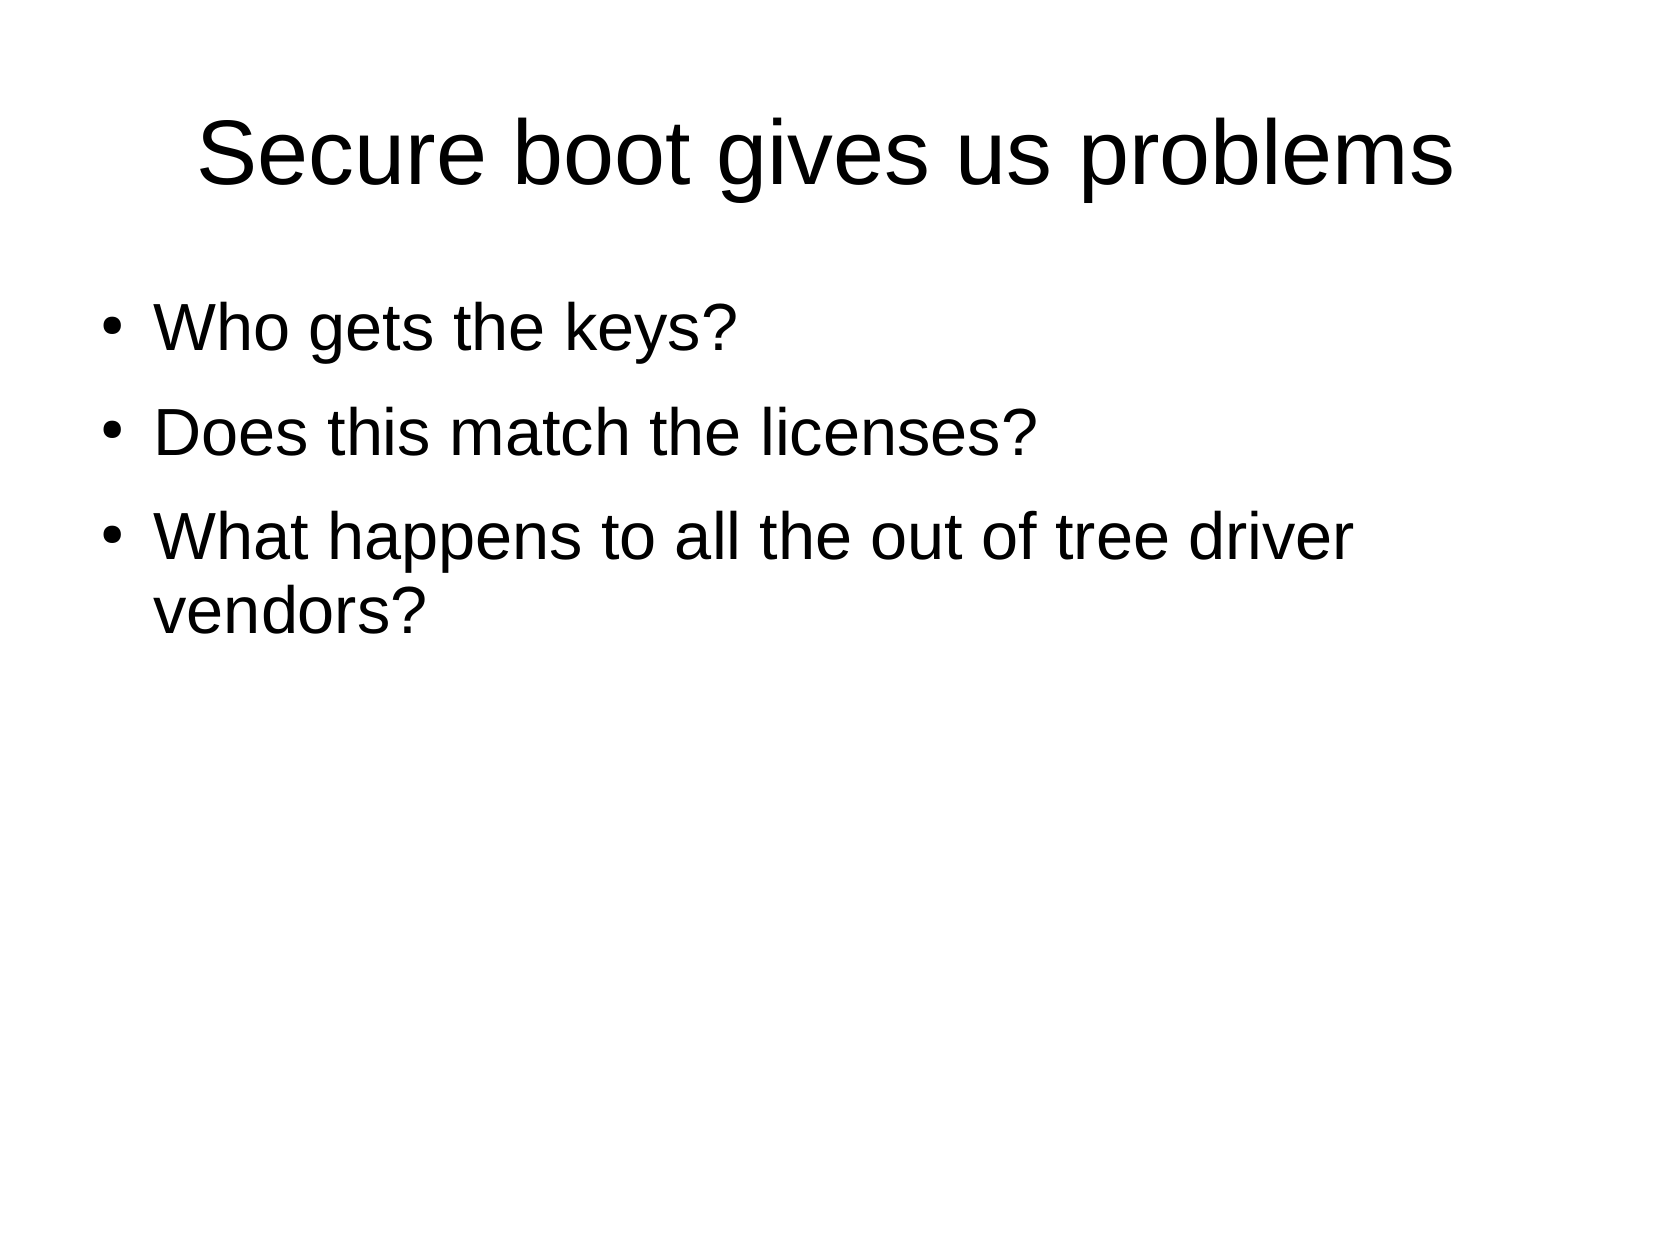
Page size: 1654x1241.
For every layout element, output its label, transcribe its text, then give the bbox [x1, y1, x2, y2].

list Who gets the keys? Does this match the licenses? What happens to all the out of tree driver vendors? [82, 290, 1571, 1109]
title Secure boot gives us problems [82, 49, 1571, 257]
